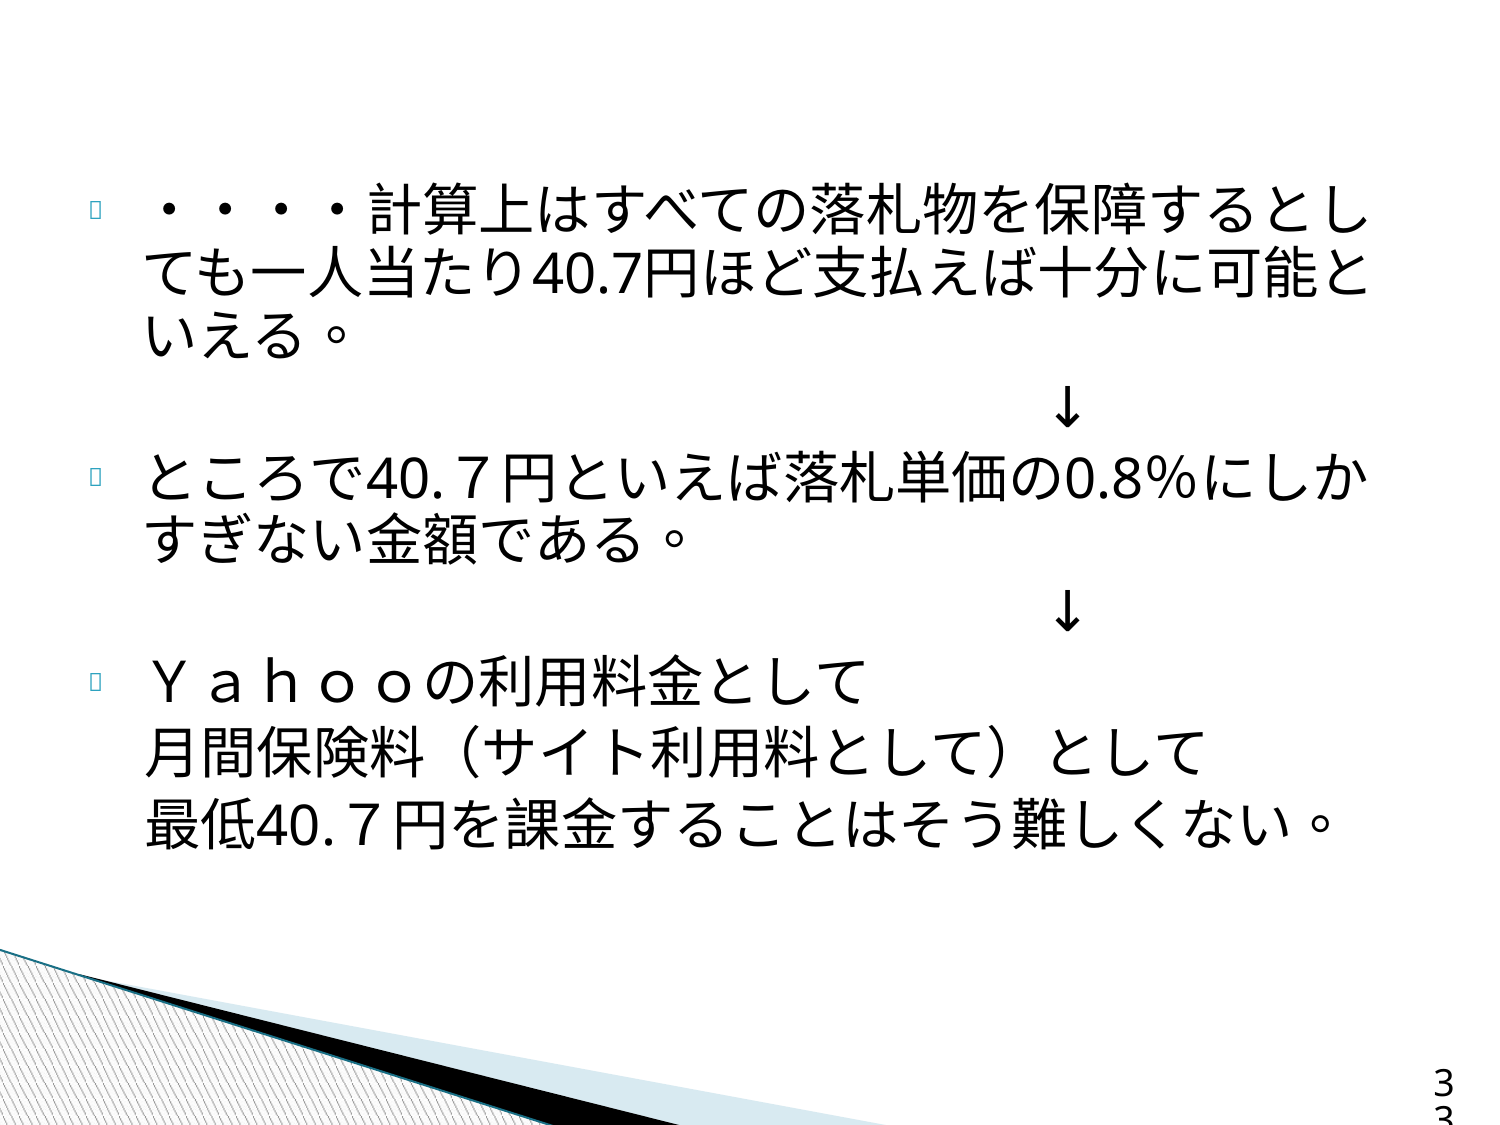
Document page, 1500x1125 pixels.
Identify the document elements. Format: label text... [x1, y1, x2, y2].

picture [0, 952, 543, 1125]
list ・・・・計算上はすべての落札物を保障するとしても一人当たり40.7円ほど支払えば十分に可能といえる。 ↓ ところで40.７円といえば落札単価の0.8％にしかすぎない金額である。 ↓ Ｙａｈｏｏの利用料金として 月間保険料（サイト利用料として）として 最低40.７円を課金することはそう難しくない。 [70, 175, 1421, 919]
